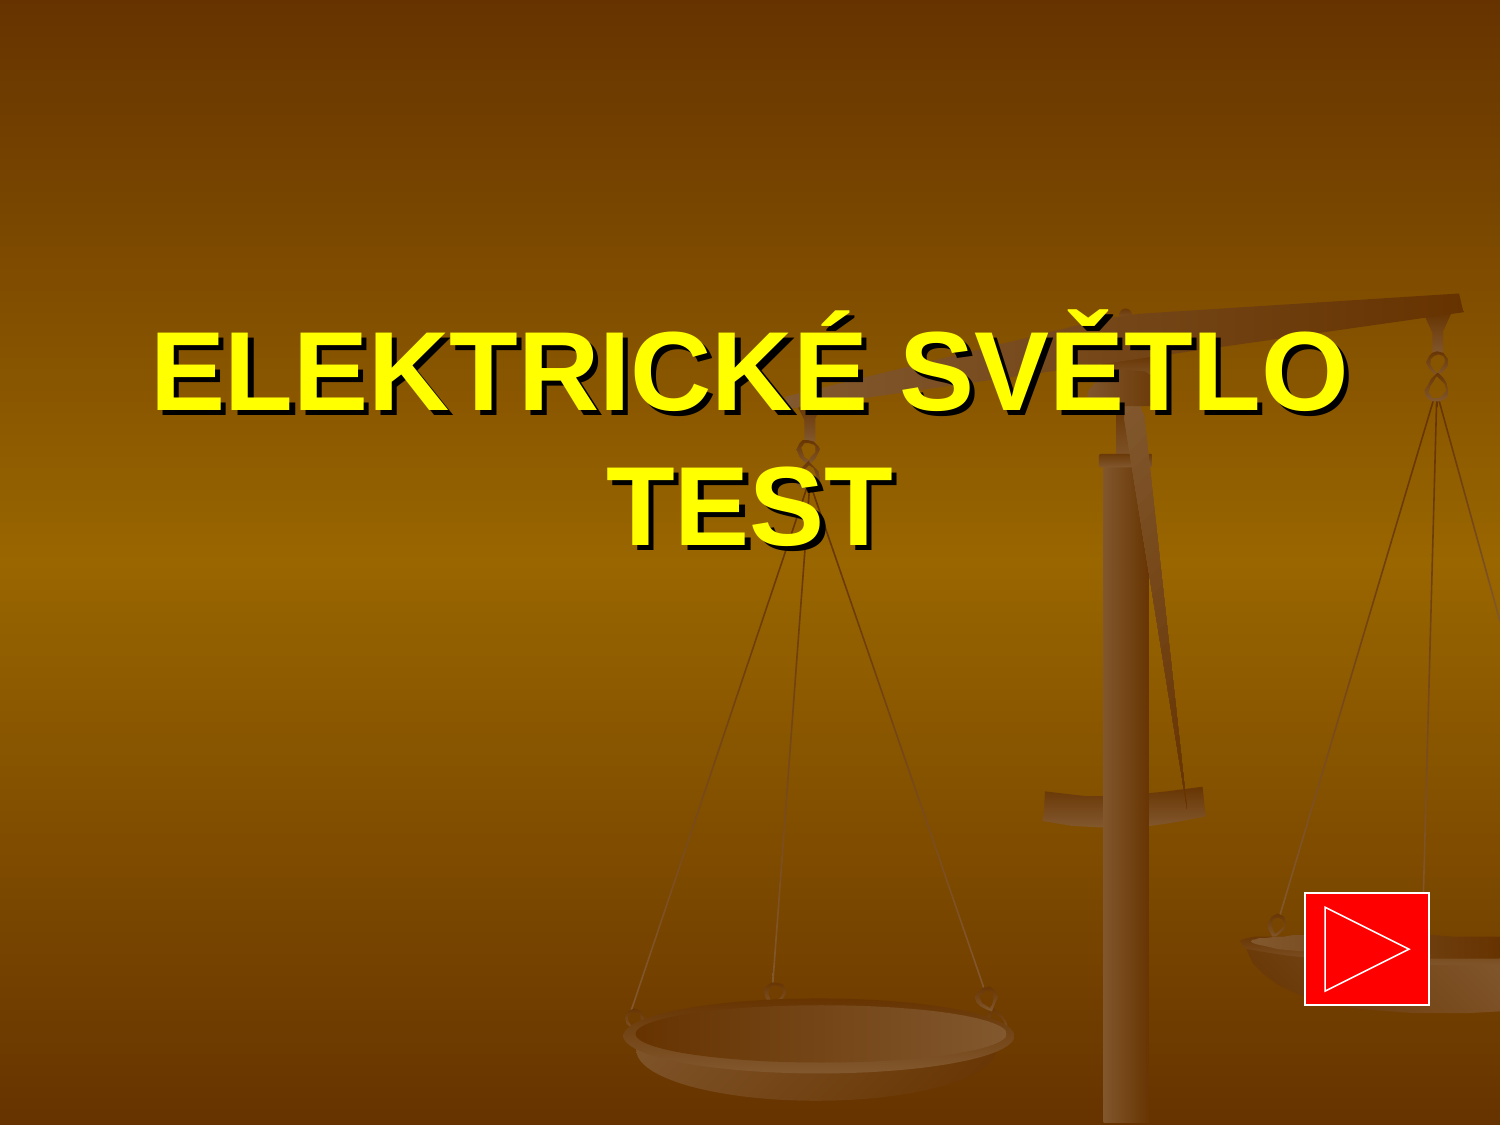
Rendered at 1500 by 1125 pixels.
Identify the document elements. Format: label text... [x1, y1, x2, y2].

text_box [1305, 893, 1429, 1006]
title ELEKTRICKÉ SVĚTLO TEST [112, 290, 1388, 575]
